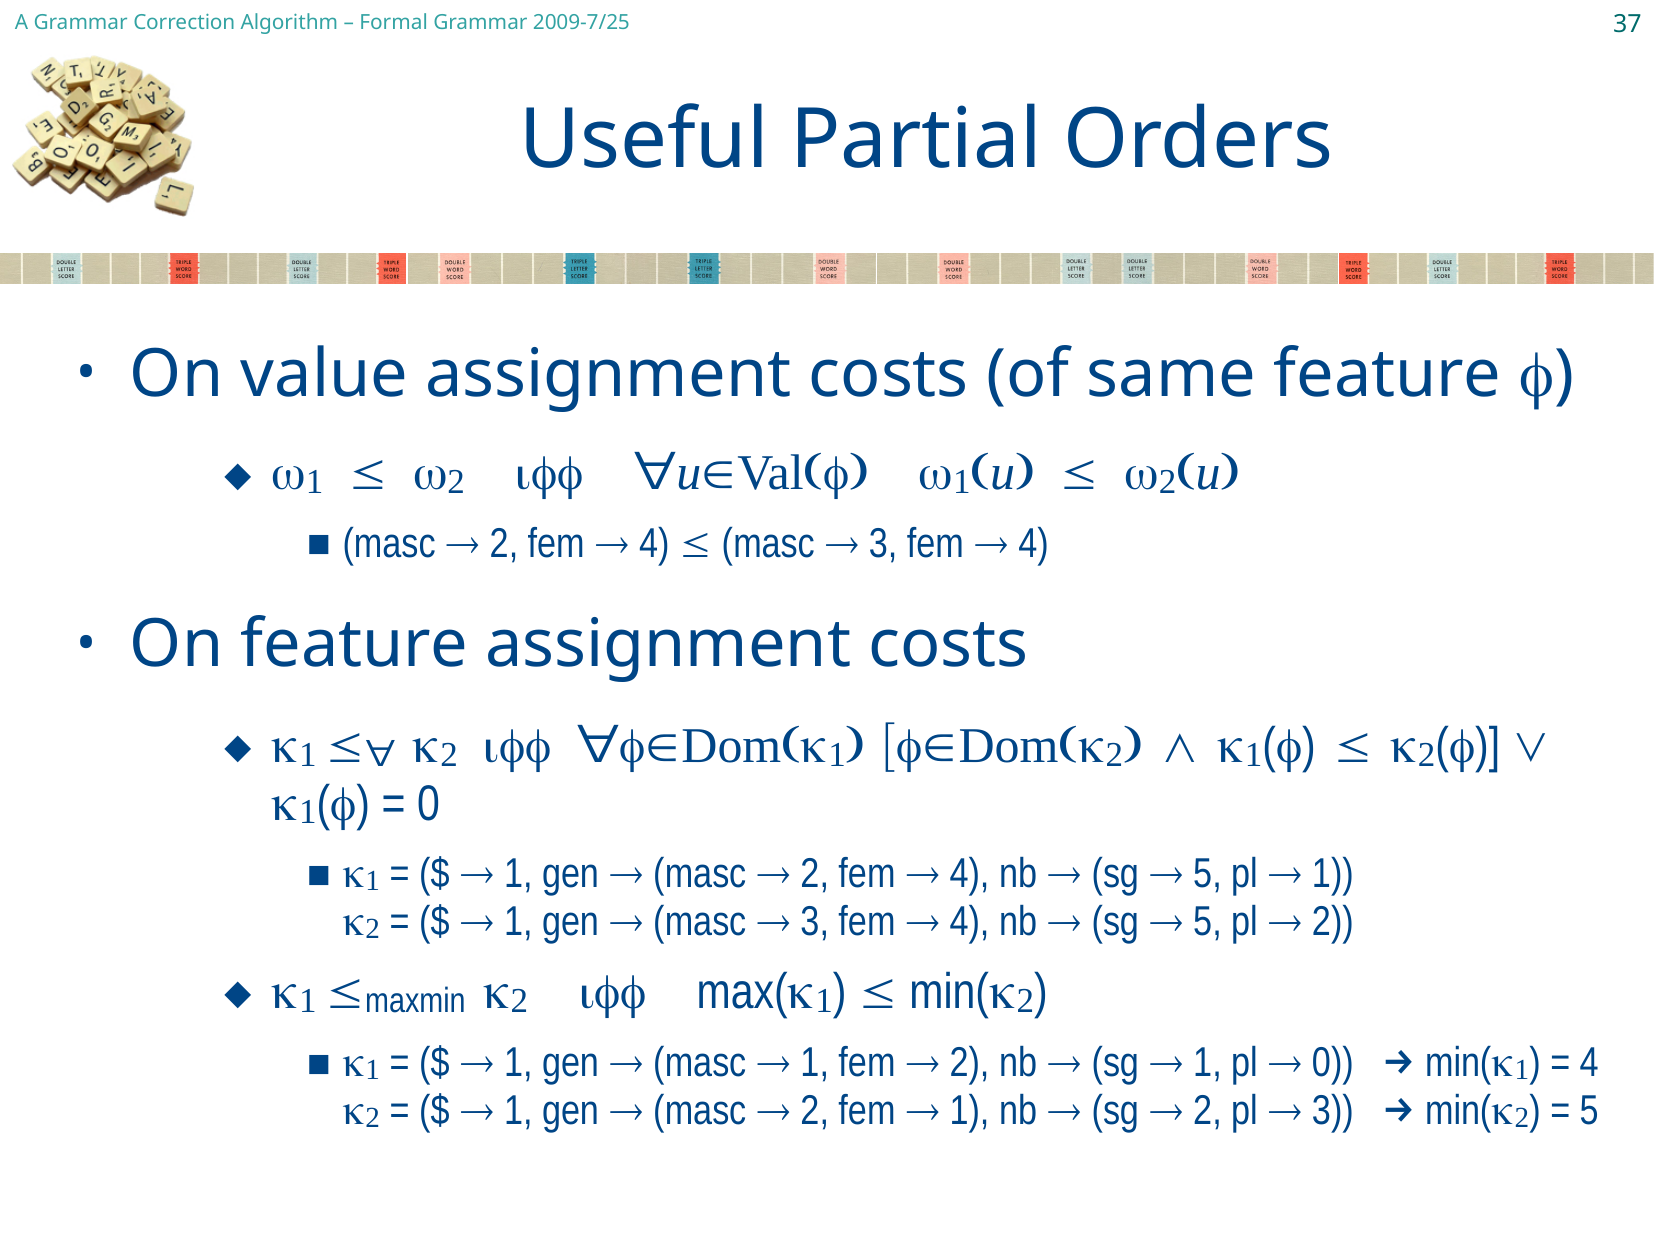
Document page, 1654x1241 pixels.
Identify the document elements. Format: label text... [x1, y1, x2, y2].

title Useful Partial Orders [218, 39, 1636, 232]
picture [877, 253, 1338, 284]
list On value assignment costs (of same feature ϕ) ω1 ≤ ω2 iff ∀u∈Val(ϕ) ω1(u) ≤ ω2(u) (masc  2, fem  4) ≤ (masc  3, fem  4) On feature assignment costs κ1 ≤∀ κ2 iff ∀ϕ∈Dom(κ1) [ϕ∈Dom(κ2) ∧ κ1(ϕ) ≤ κ2(ϕ)] ∨ κ1(ϕ) = 0 κ1 = ($  1, gen  (masc  2, fem  4), nb  (sg  5, pl  1)) κ2 = ($  1, gen  (masc  3, fem  4), nb  (sg  5, pl  2)) κ1 ≤maxmin κ2 iff max(κ1) ≤ min(κ2) κ1 = ($  1, gen  (masc  1, fem  2), nb  (sg  1, pl  0)) → min(κ1) = 4 κ2 = ($  1, gen  (masc  2, fem  1), nb  (sg  2, pl  3)) → min(κ2) = 5 [59, 324, 1625, 1196]
picture [408, 253, 876, 284]
picture [0, 253, 406, 284]
picture [1339, 253, 1654, 284]
picture [11, 53, 195, 219]
